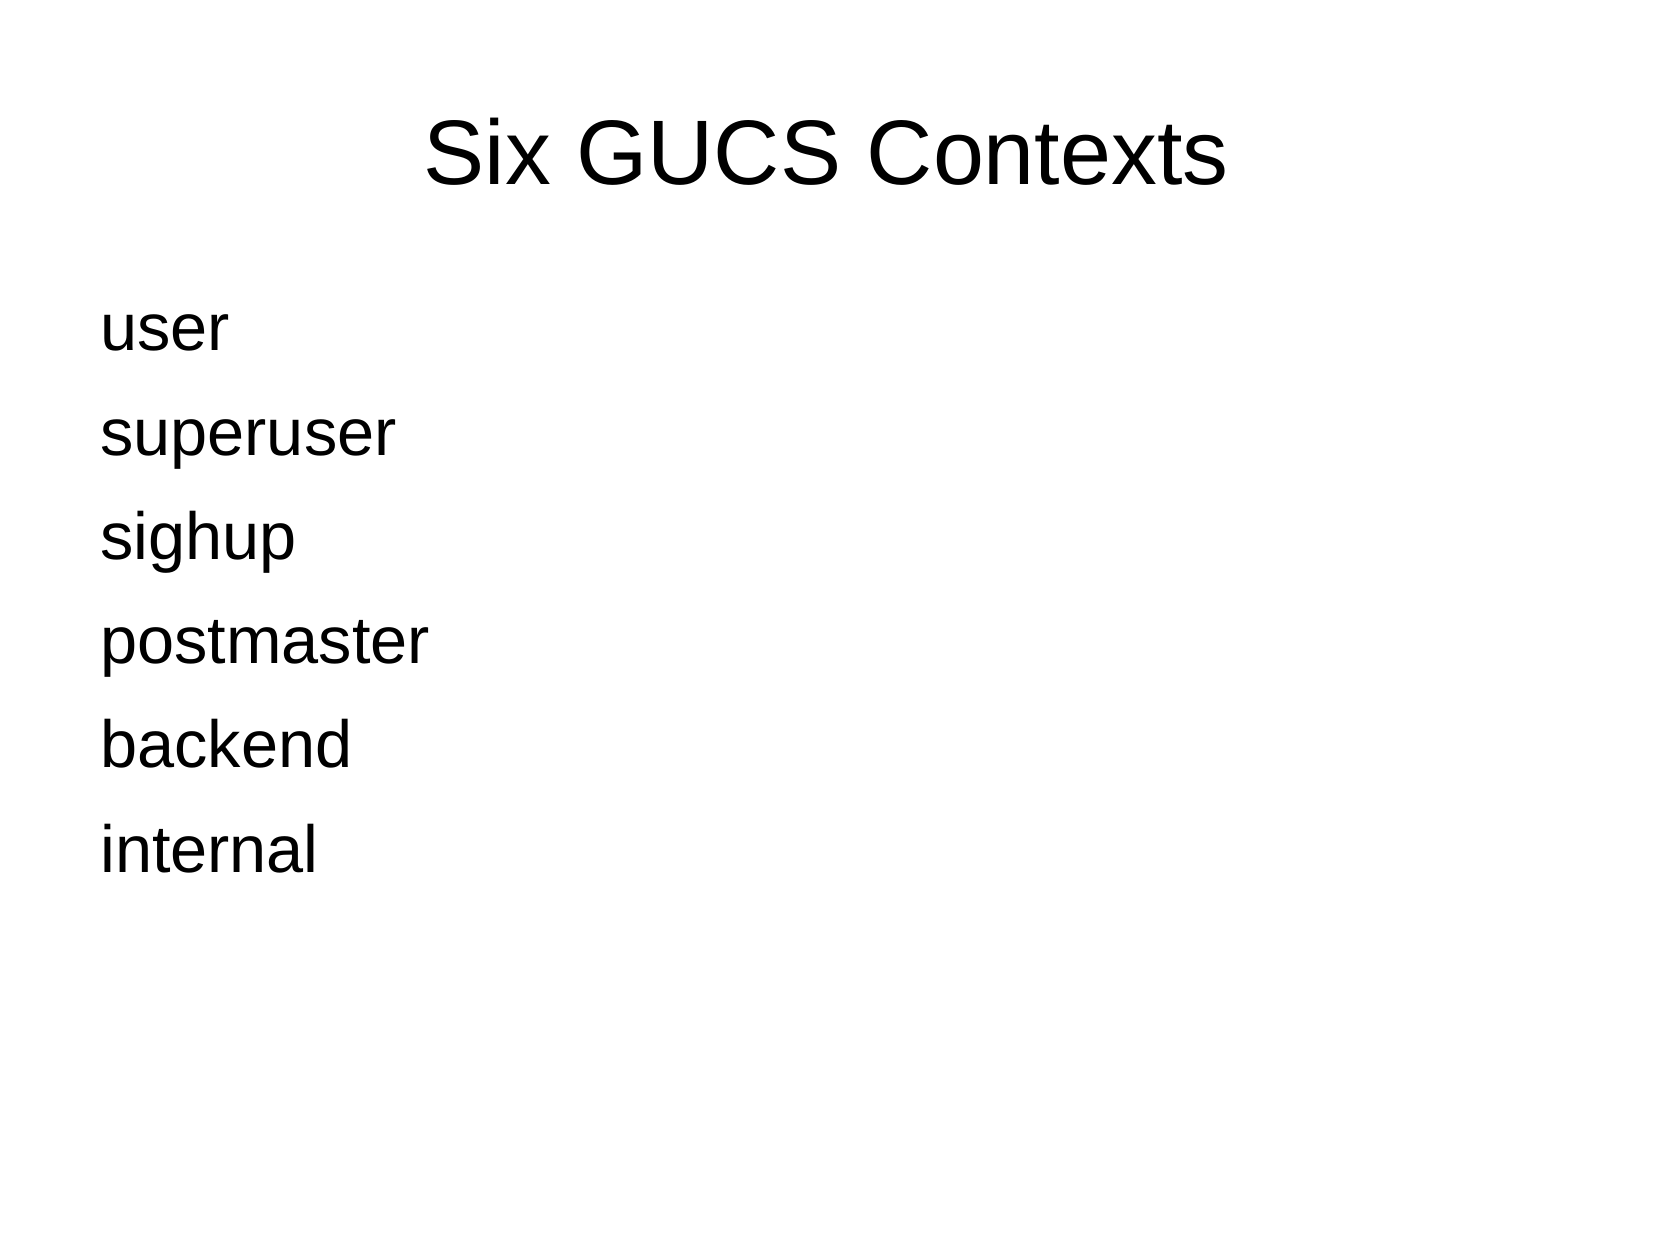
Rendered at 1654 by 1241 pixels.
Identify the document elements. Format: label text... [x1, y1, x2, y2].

title Six GUCS Contexts [82, 49, 1571, 257]
list user superuser sighup postmaster backend internal [82, 290, 1571, 1109]
